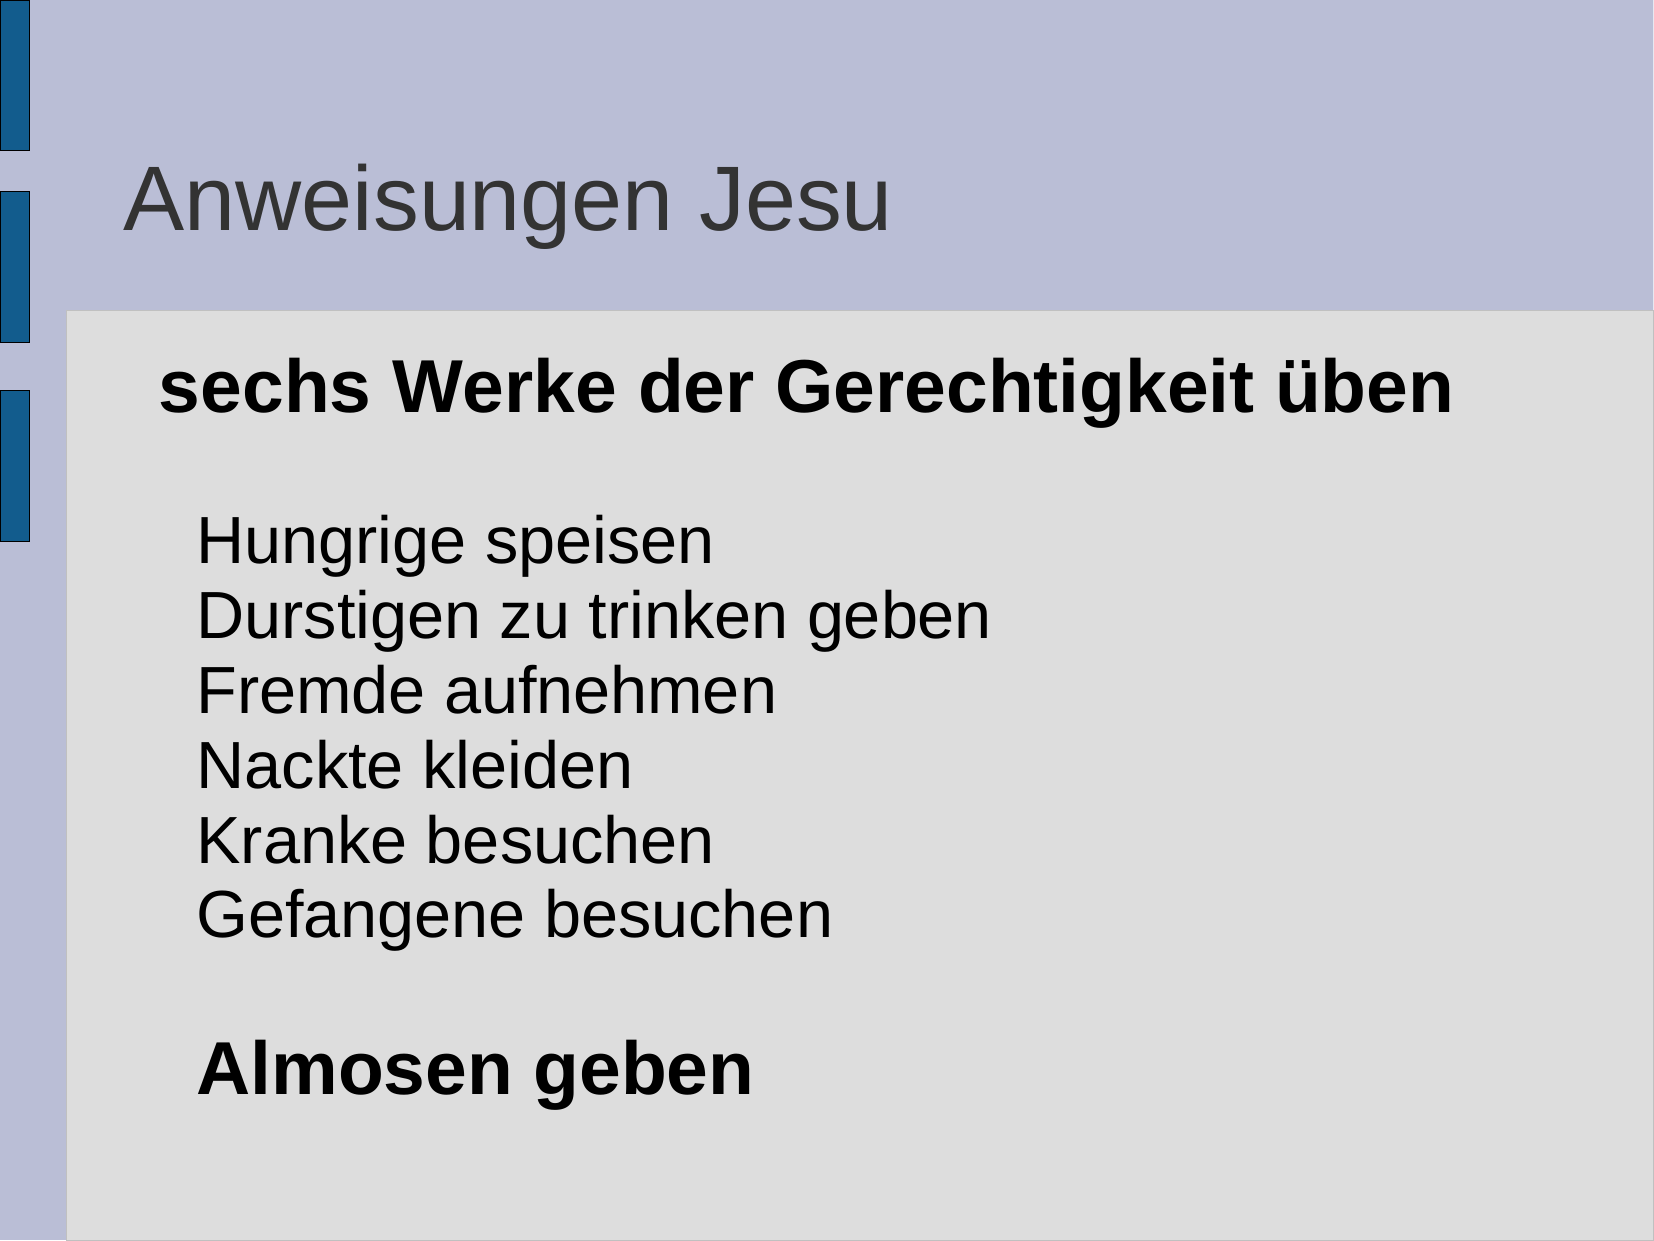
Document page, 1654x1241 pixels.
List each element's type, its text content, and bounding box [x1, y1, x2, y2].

title Anweisungen Jesu [123, 102, 1536, 296]
list sechs Werke der Gerechtigkeit üben Hungrige speisen Durstigen zu trinken geben Fremde aufnehmen Nackte kleiden Kranke besuchen Gefangene besuchen Almosen geben [121, 344, 1534, 1112]
